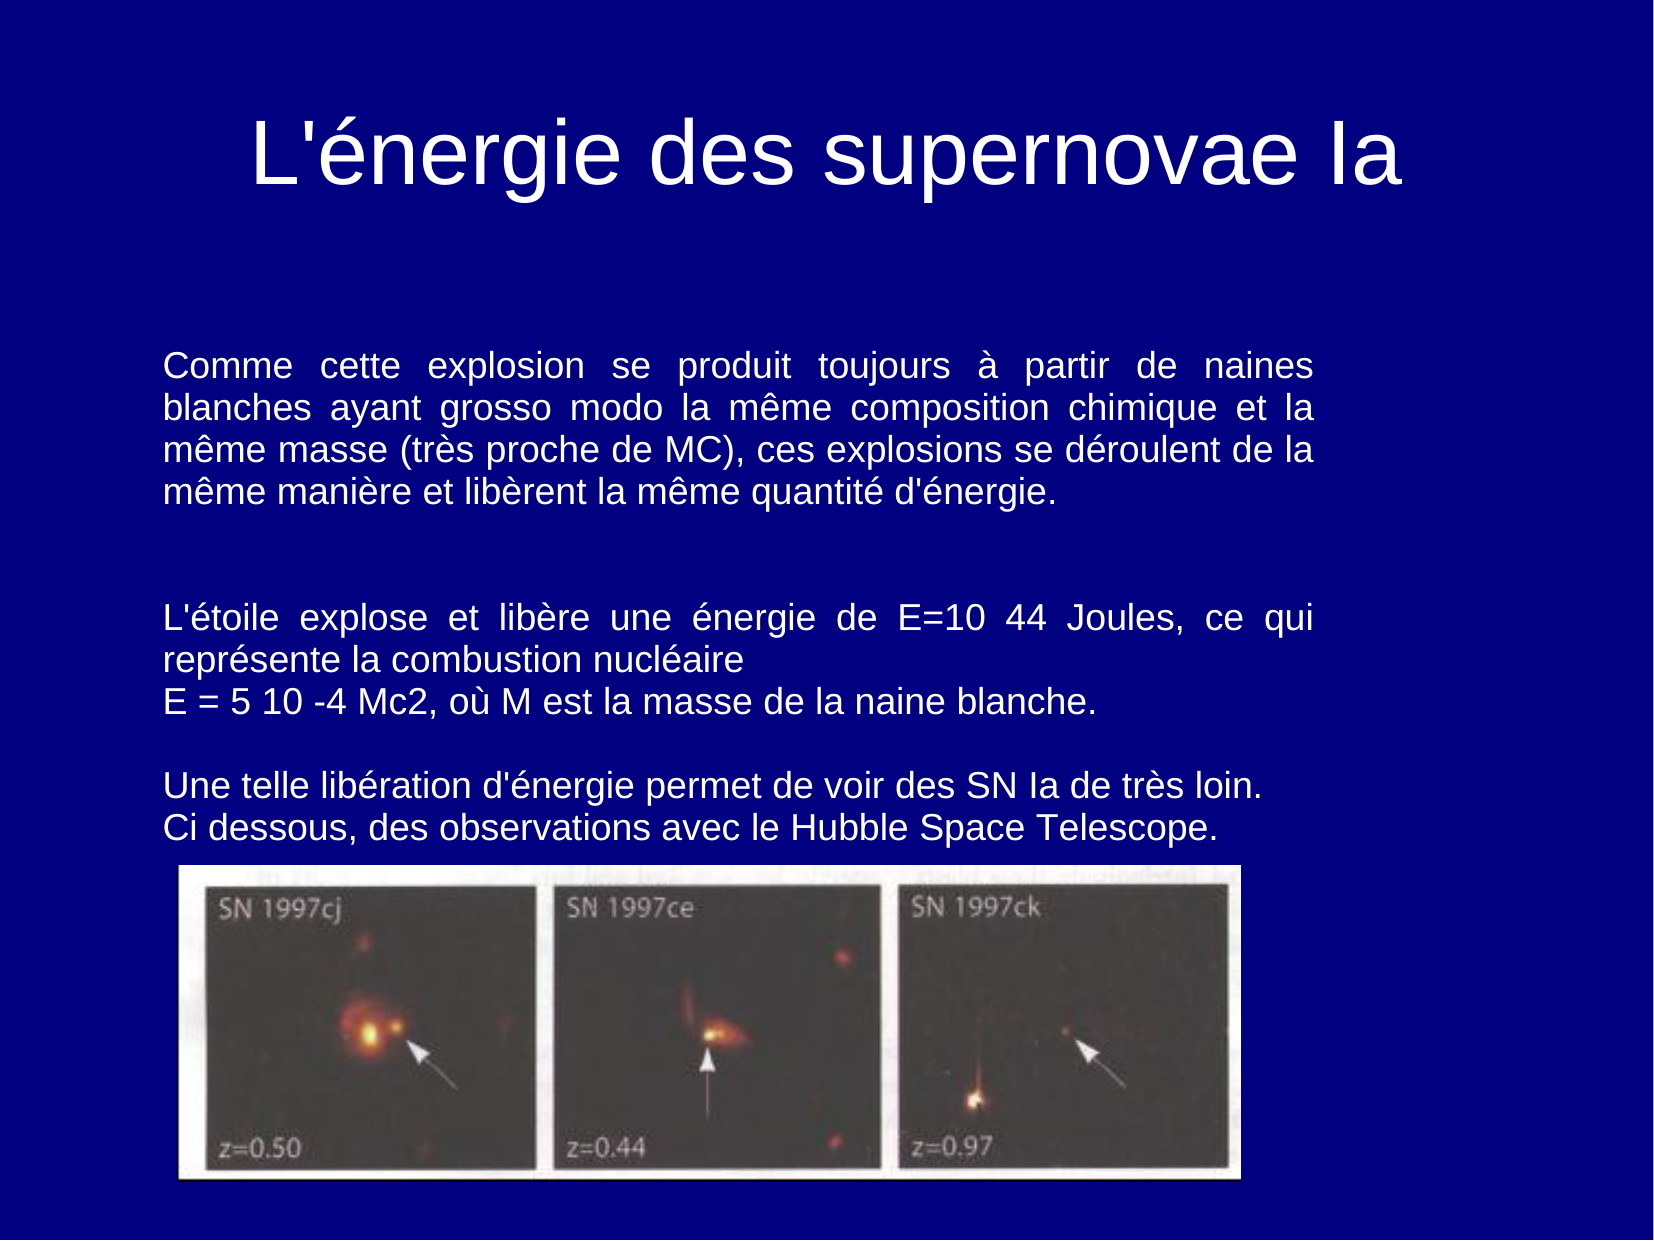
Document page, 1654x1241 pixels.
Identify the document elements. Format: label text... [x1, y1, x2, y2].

title L'énergie des supernovae Ia [82, 49, 1571, 257]
picture [177, 865, 1241, 1182]
text_box Comme cette explosion se produit toujours à partir de naines blanches ayant grosso modo la même composition chimique et la même masse (très proche de MC), ces explosions se déroulent de la même manière et libèrent la même quantité d'énergie. L'étoile explose et libère une énergie de E=10 44 Joules, ce qui représente la combustion nucléaire E = 5 10 -4 Mc2, où M est la masse de la naine blanche. Une telle libération d'énergie permet de voir des SN Ia de très loin. Ci dessous, des observations avec le Hubble Space Telescope. [147, 295, 1329, 1067]
